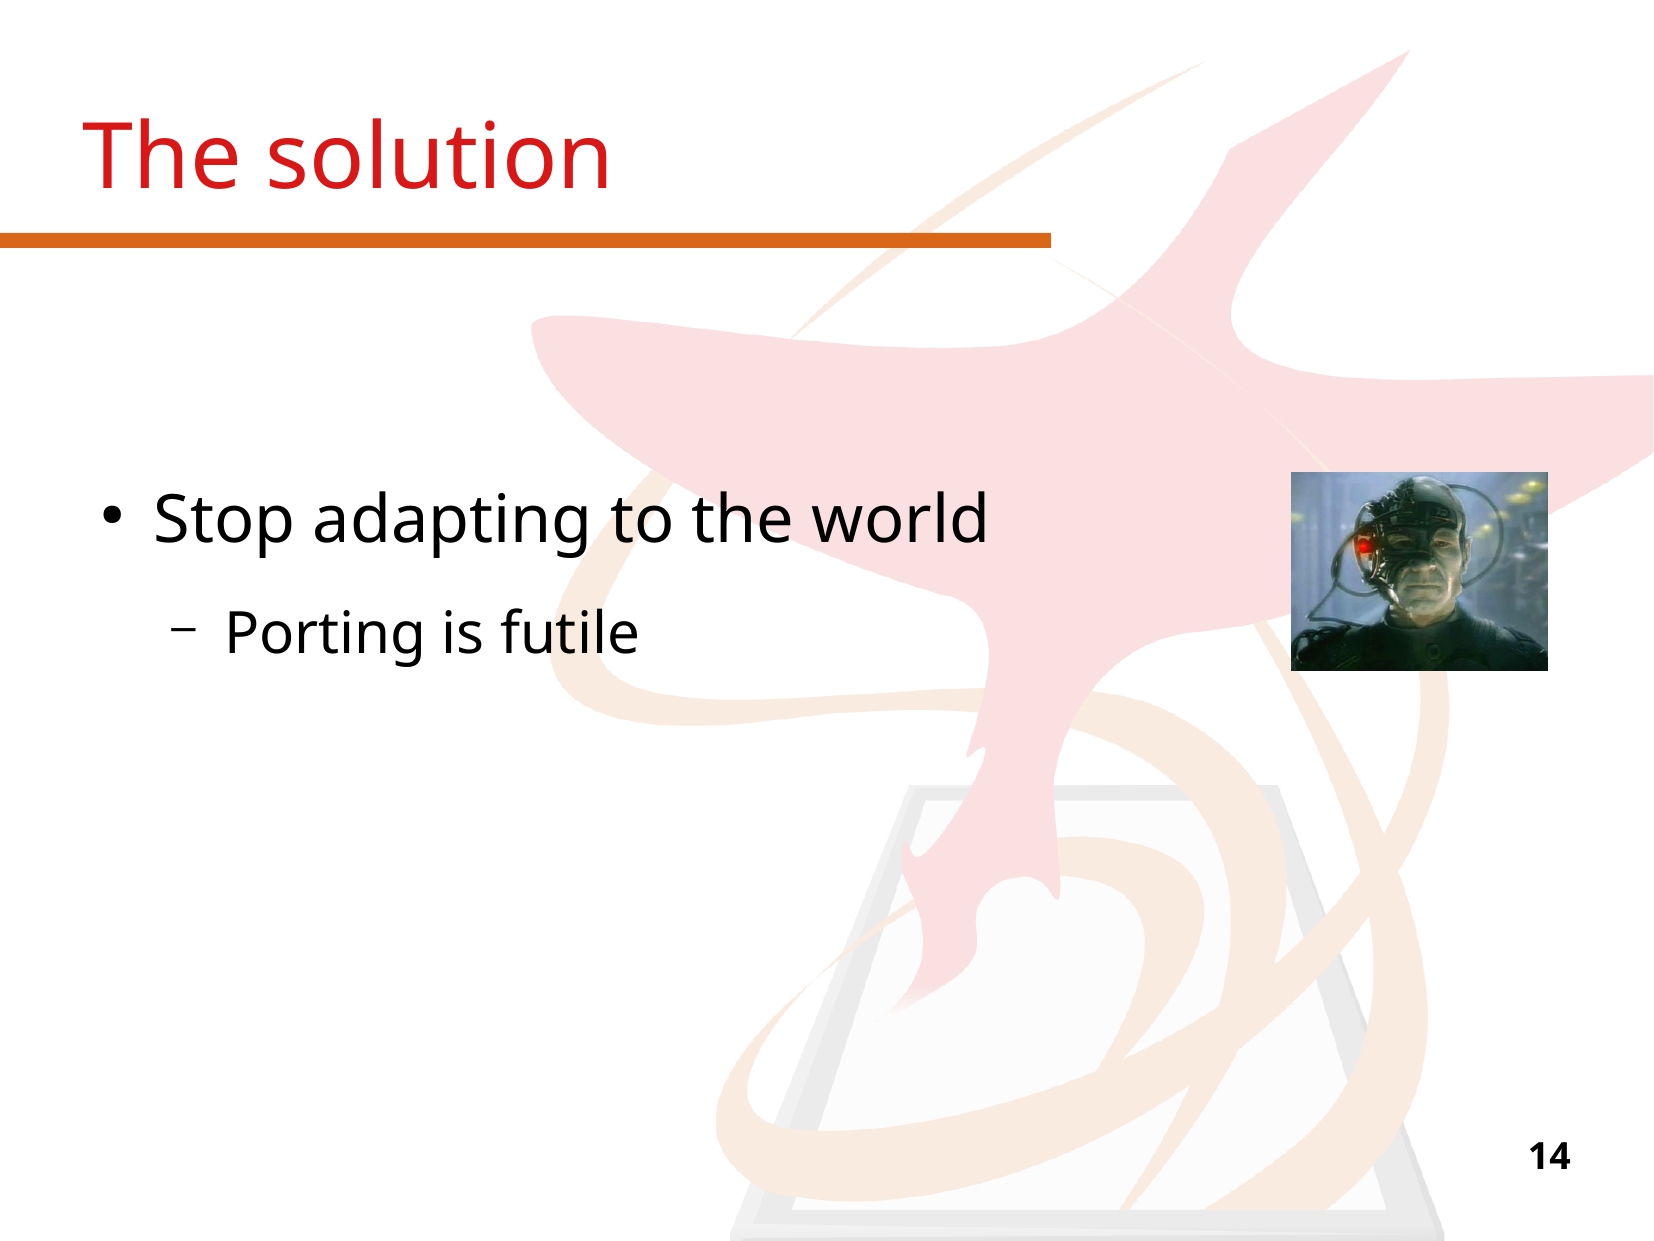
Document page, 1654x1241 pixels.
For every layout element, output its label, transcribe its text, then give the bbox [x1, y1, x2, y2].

picture [1291, 472, 1548, 671]
list Stop adapting to the world Porting is futile [82, 290, 1571, 1075]
title The solution [82, 49, 1571, 257]
picture [531, 49, 1654, 1241]
